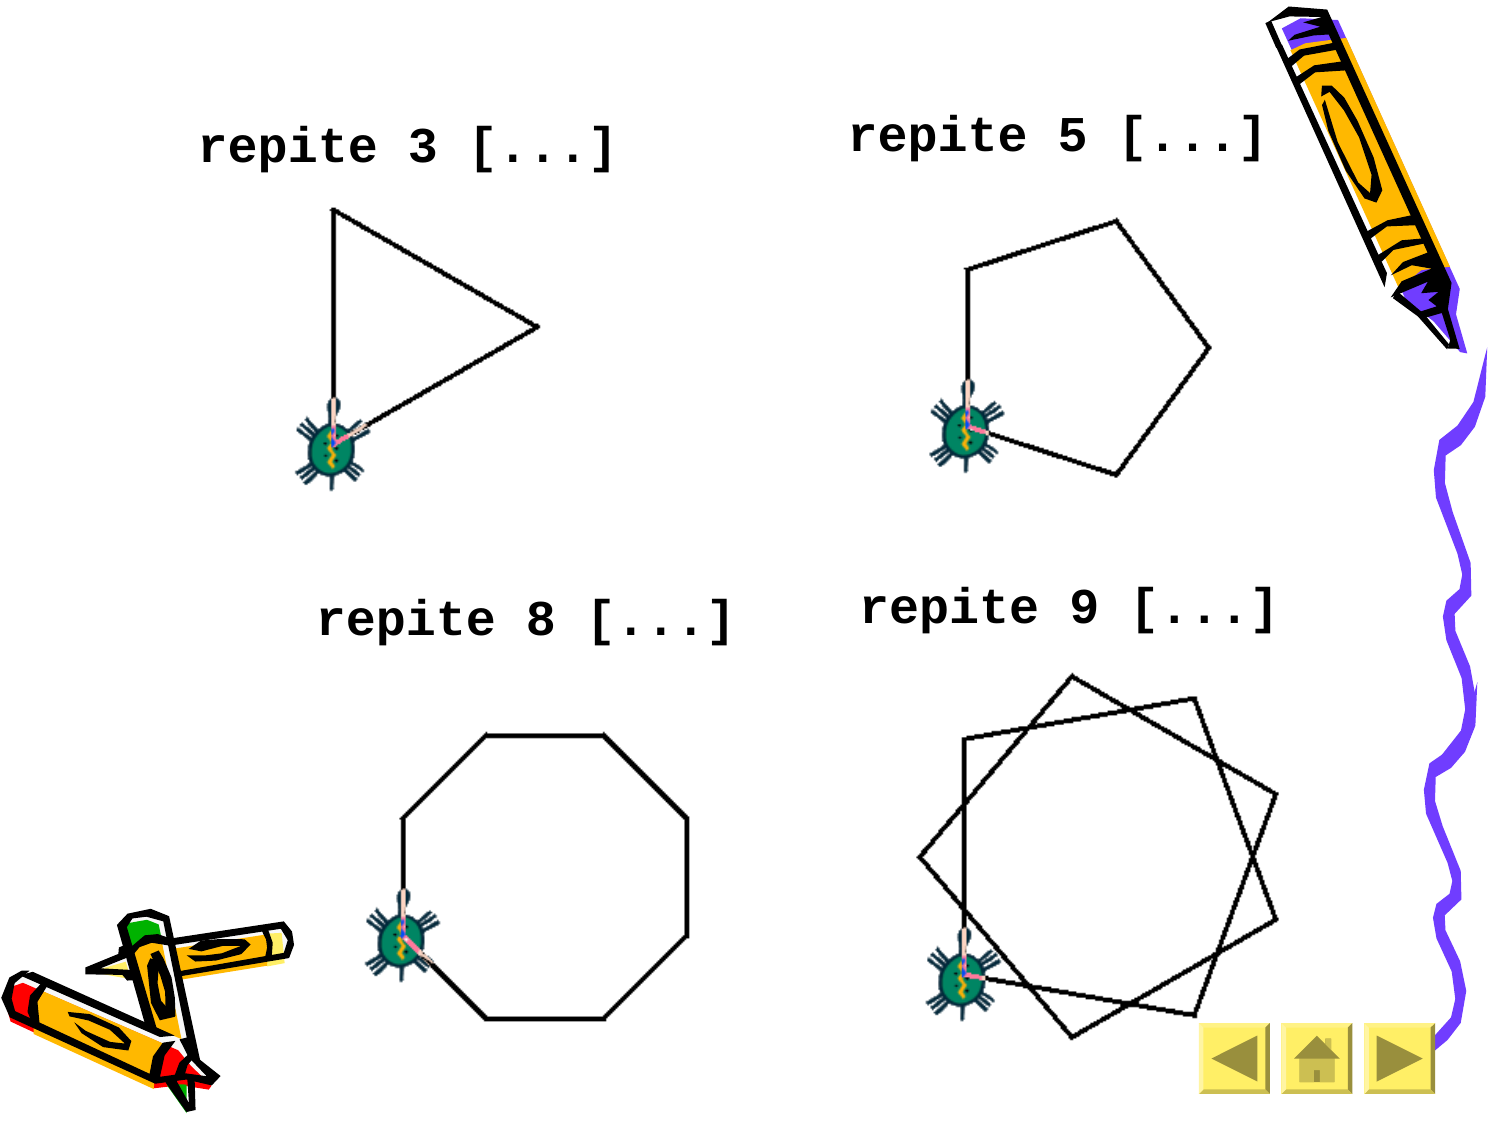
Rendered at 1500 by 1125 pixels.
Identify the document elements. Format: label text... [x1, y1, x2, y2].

text_box [1366, 1023, 1436, 1094]
text_box repite 8 [...] [301, 586, 762, 659]
text_box repite 9 [...] [844, 574, 1306, 647]
picture [253, 186, 567, 508]
text_box [1200, 1023, 1270, 1094]
text_box [1283, 1023, 1353, 1094]
text_box repite 3 [...] [183, 113, 644, 186]
text_box repite 5 [...] [832, 101, 1294, 175]
picture [903, 196, 1237, 514]
picture [879, 656, 1304, 1078]
picture [348, 704, 713, 1056]
